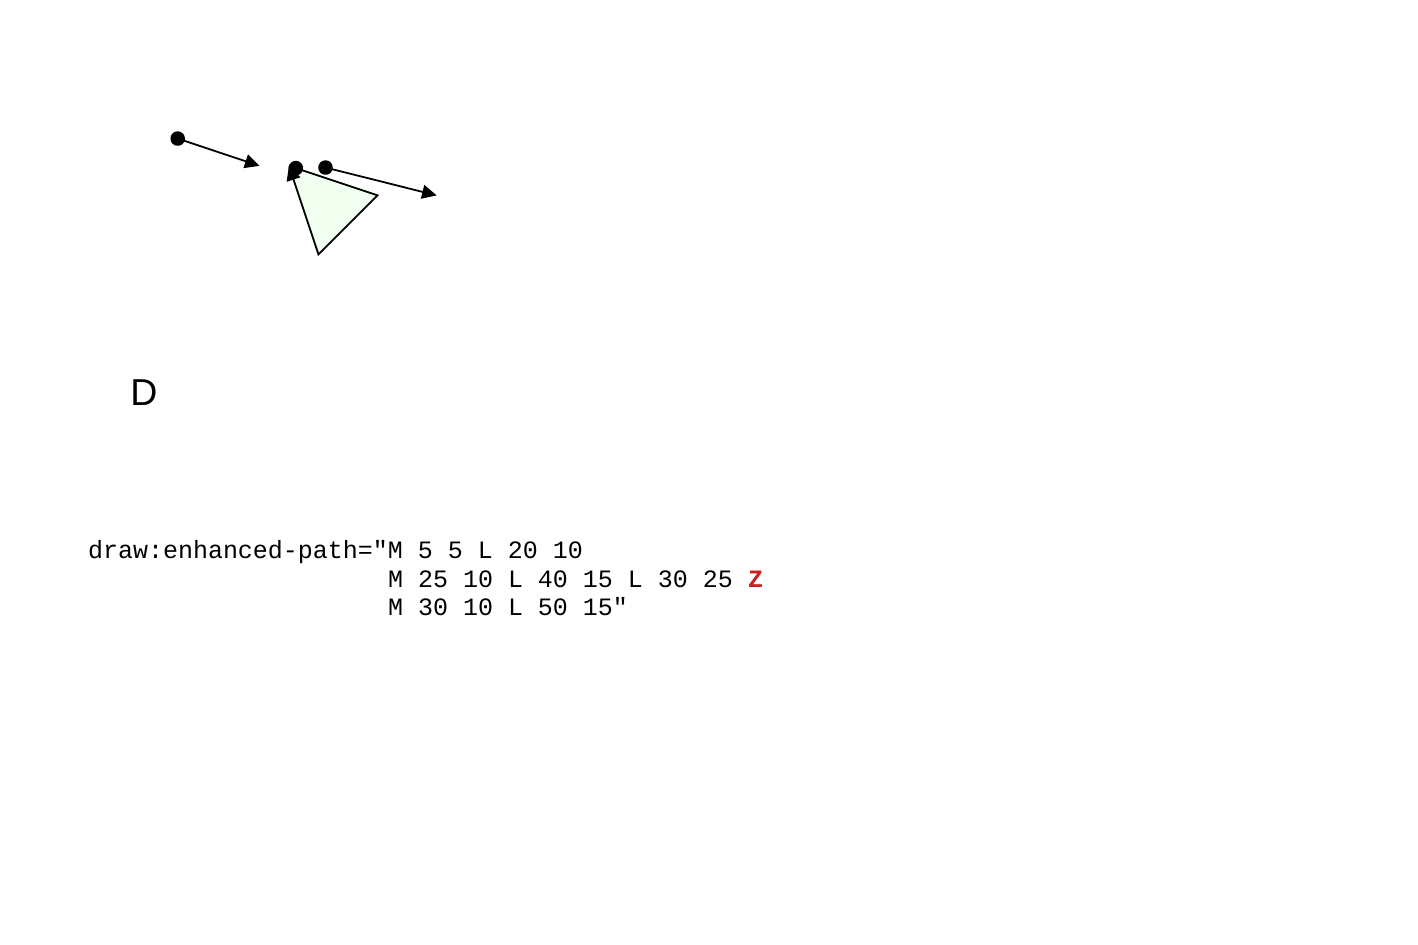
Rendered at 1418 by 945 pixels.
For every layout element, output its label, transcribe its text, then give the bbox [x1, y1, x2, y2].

text_box [170, 136, 260, 166]
text_box D [115, 364, 173, 421]
text_box draw:enhanced-path="M 5 5 L 20 10 M 25 10 L 40 15 L 30 25 Z M 30 10 L 50 15" [73, 530, 819, 644]
text_box [288, 165, 378, 255]
text_box [318, 165, 437, 196]
